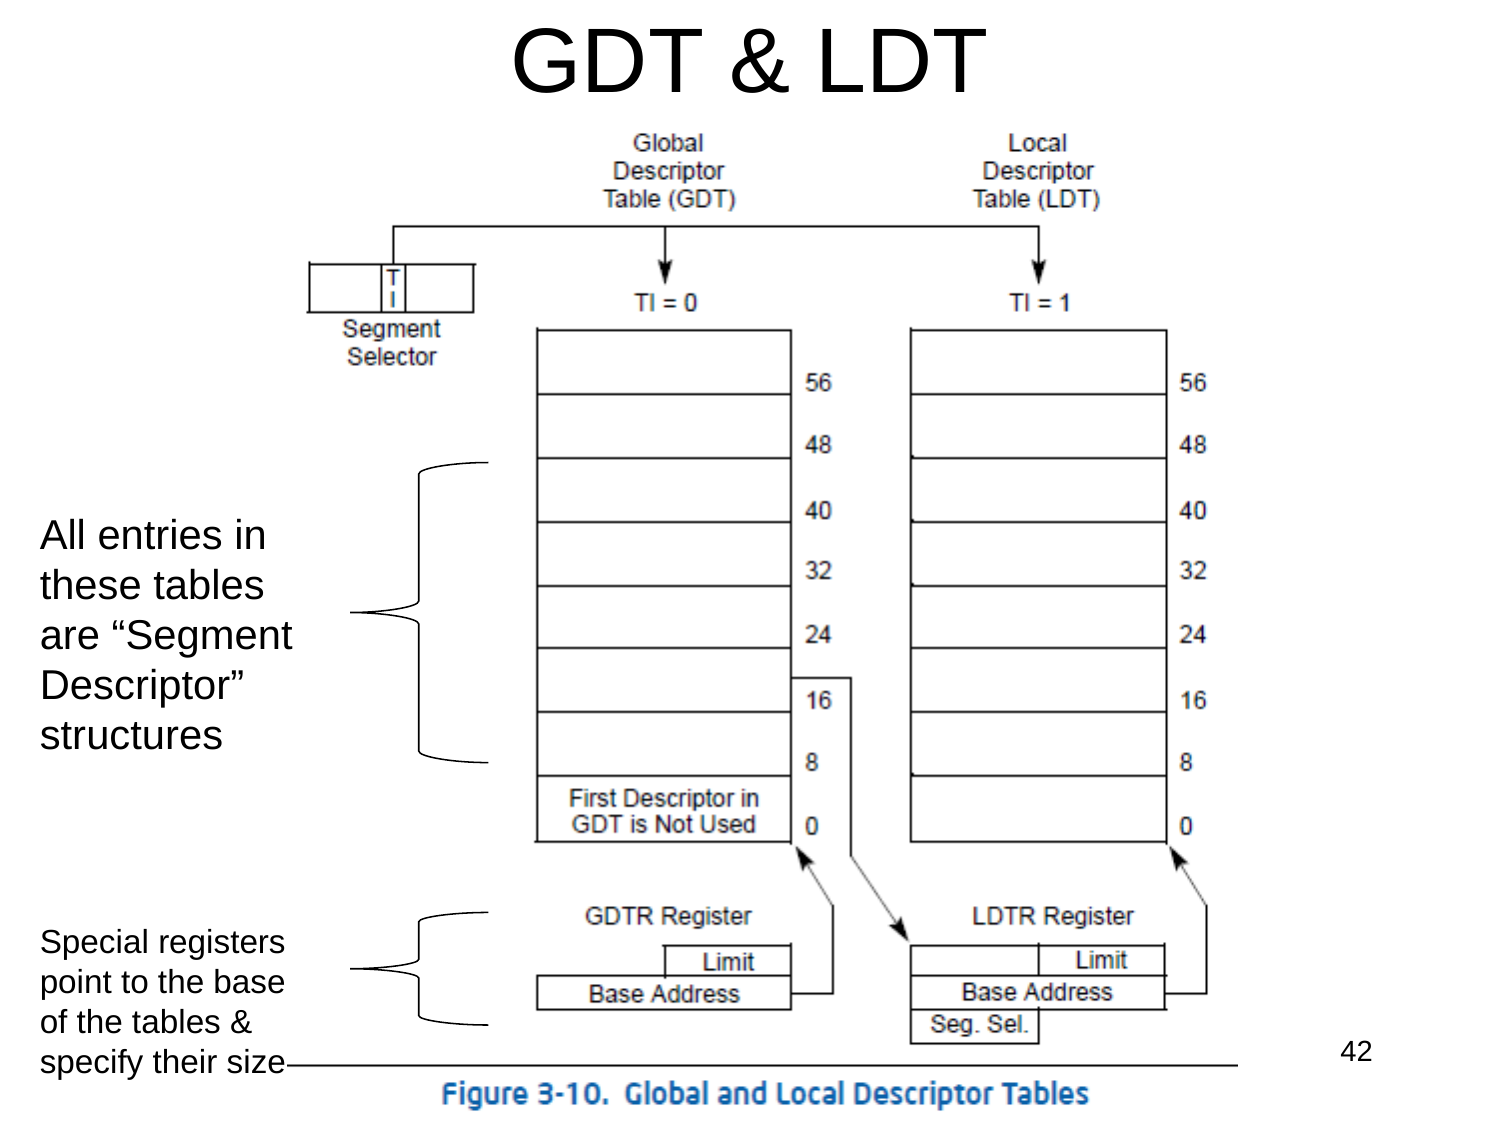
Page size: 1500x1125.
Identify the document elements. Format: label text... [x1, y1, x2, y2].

text_box Special registers point to the base of the tables & specify their size [24, 912, 326, 1088]
picture [287, 106, 1238, 1125]
text_box All entries in these tables are “Segment Descriptor” structures [24, 500, 326, 766]
title GDT & LDT [112, 0, 1388, 150]
text_box <number> [1238, 1025, 1388, 1101]
